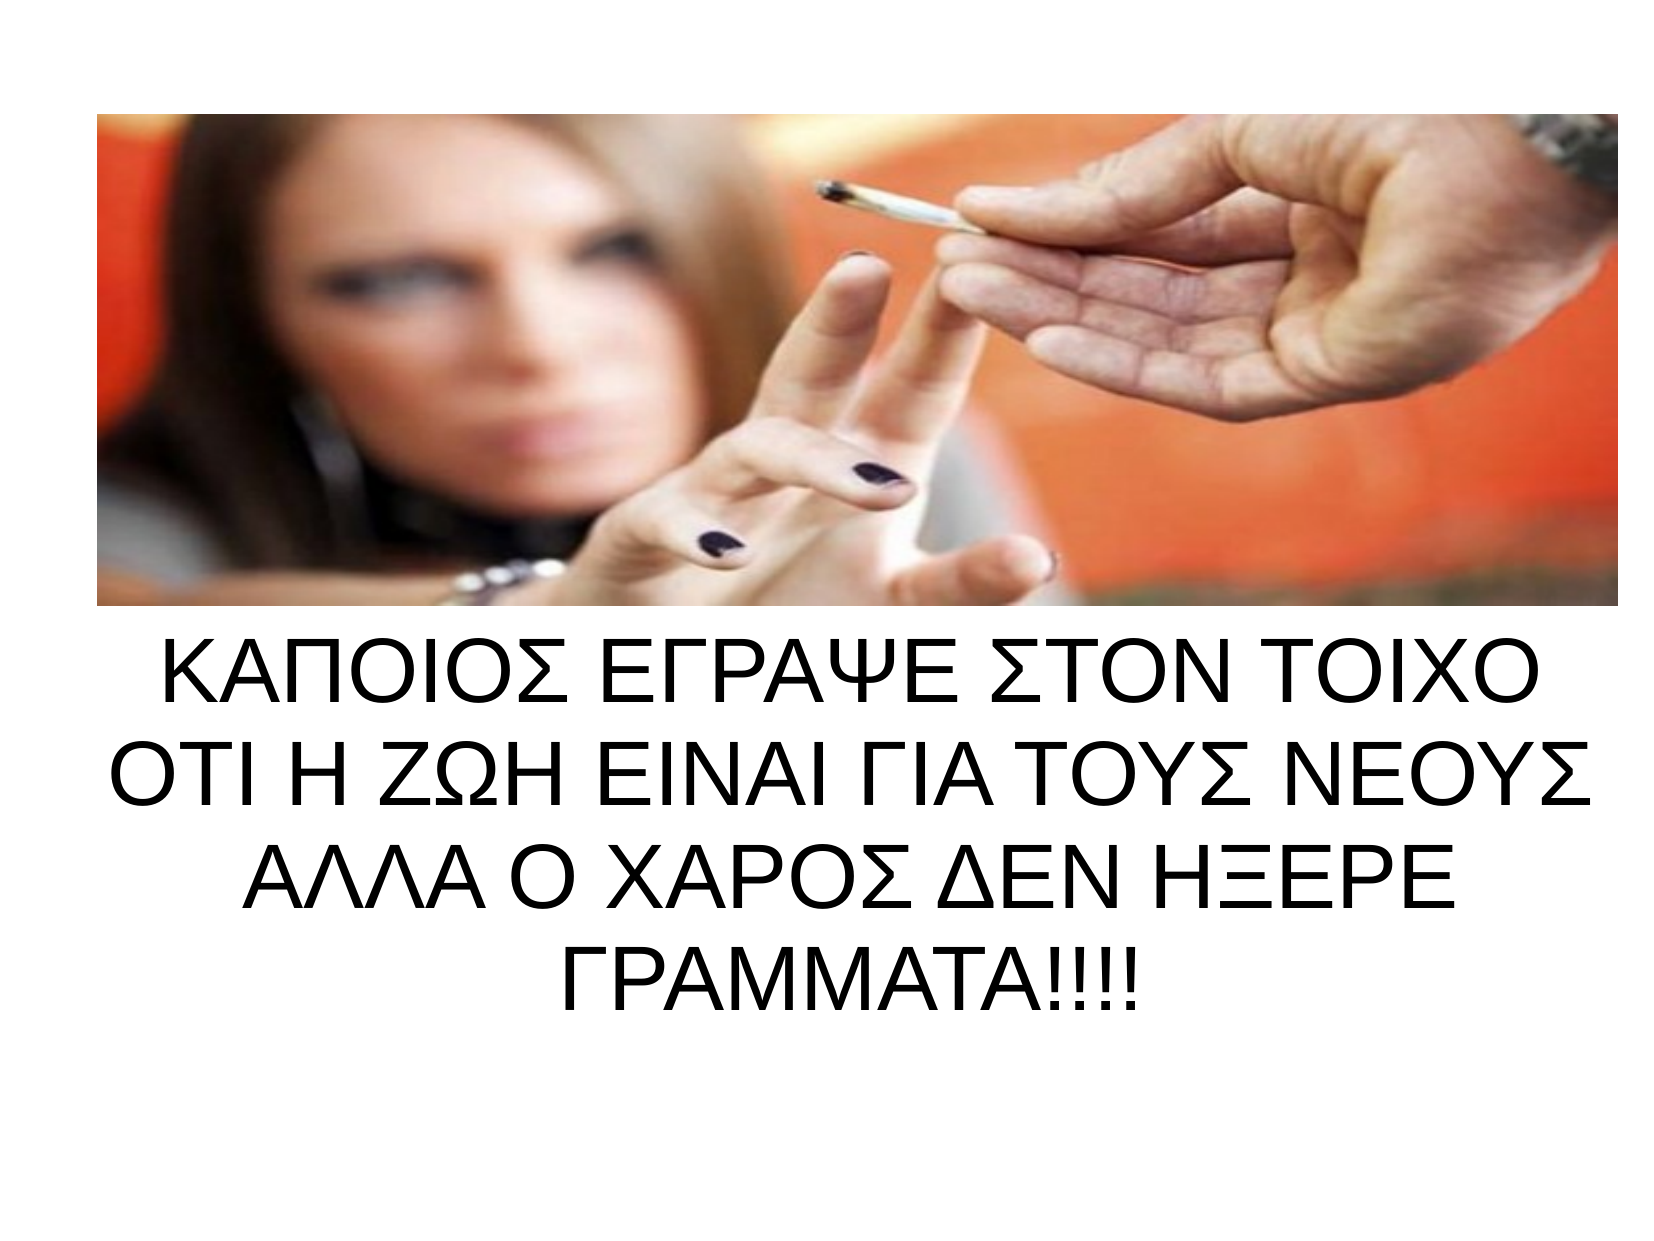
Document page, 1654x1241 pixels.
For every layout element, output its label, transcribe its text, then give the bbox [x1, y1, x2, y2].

title ΚΑΠΟΙΟΣ ΕΓΡΑΨΕ ΣΤΟΝ ΤΟΙΧΟ ΟΤΙ Η ΖΩΗ ΕΙΝΑΙ ΓΙΑ ΤΟΥΣ ΝΕΟΥΣ ΑΛΛΑ Ο ΧΑΡΟΣ ΔΕΝ ΗΞΕΡΕ ΓΡΑΜΜΑΤΑ!!!! [107, 619, 1596, 1031]
picture [97, 114, 1618, 606]
